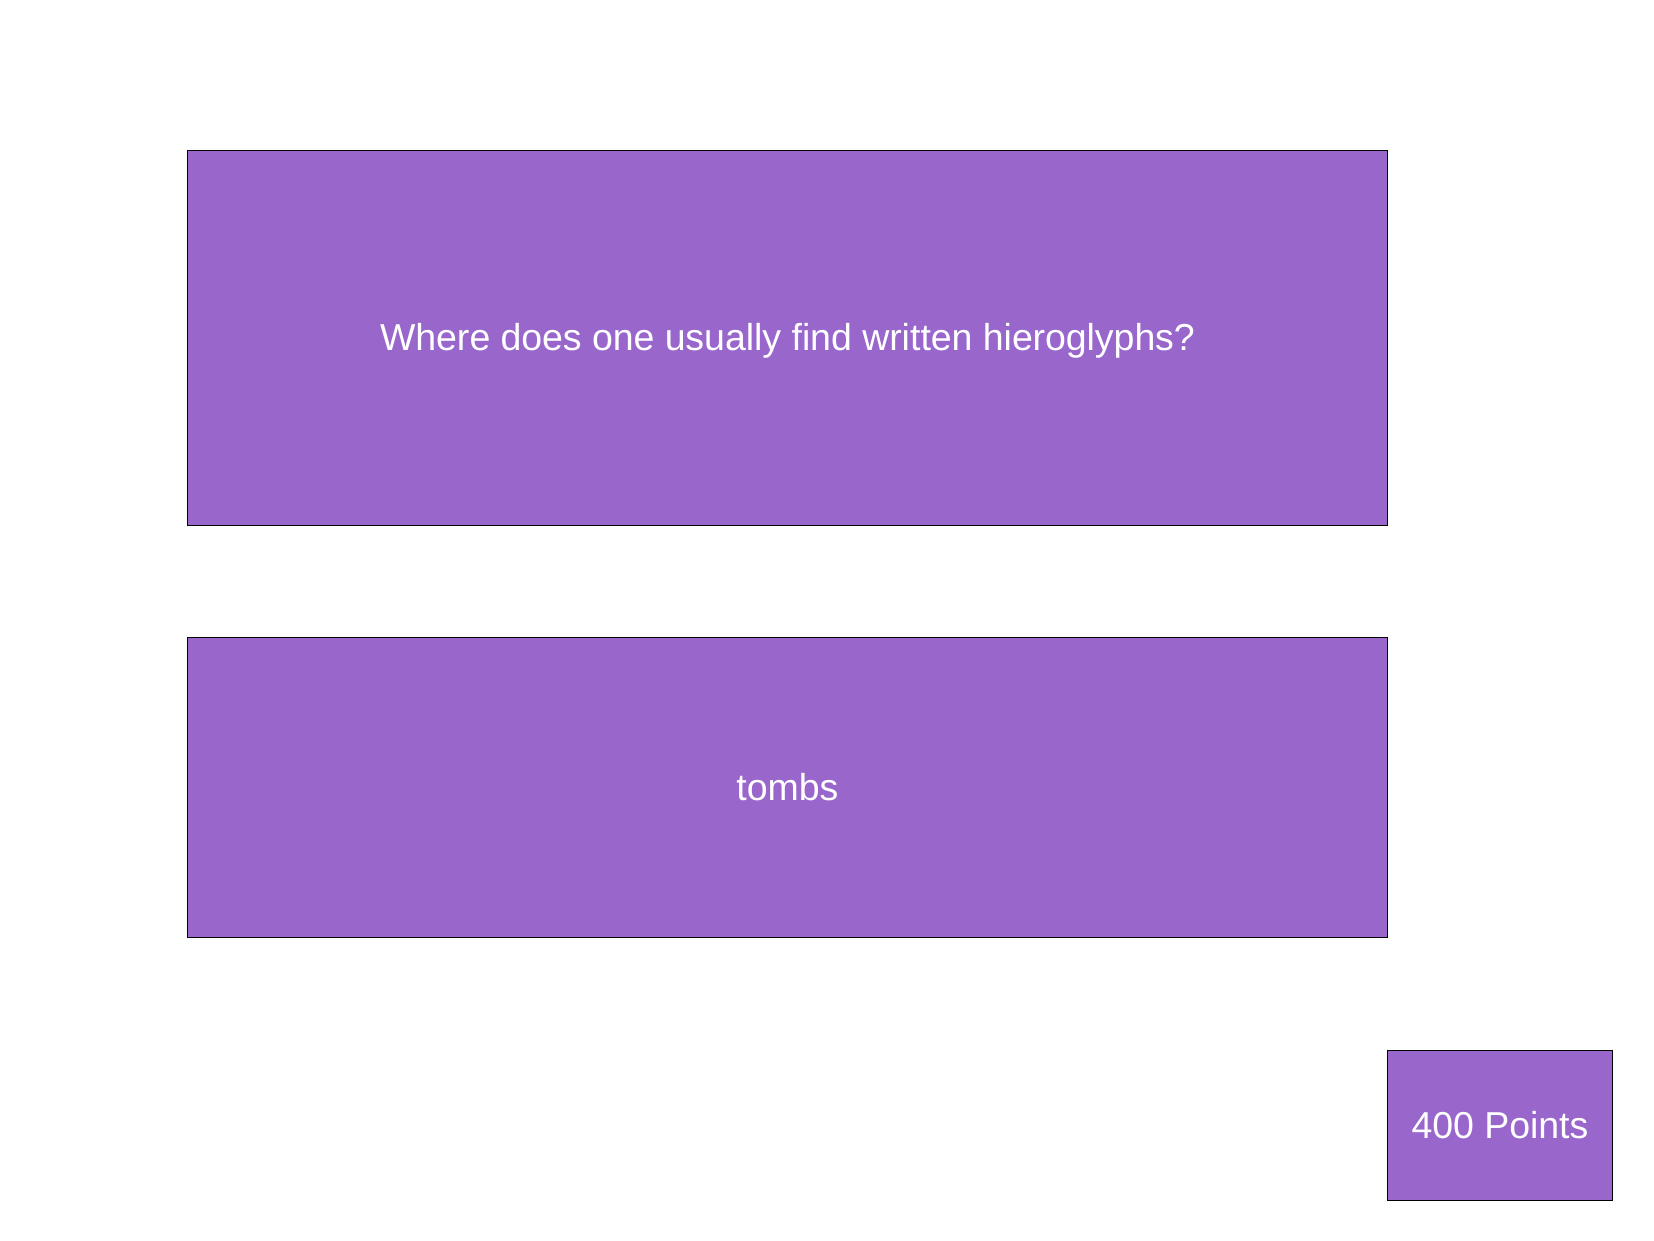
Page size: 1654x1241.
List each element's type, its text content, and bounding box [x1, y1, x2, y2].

text_box tombs [187, 637, 1388, 938]
text_box 400 Points [1387, 1050, 1613, 1201]
text_box Where does one usually find written hieroglyphs? [187, 150, 1388, 526]
